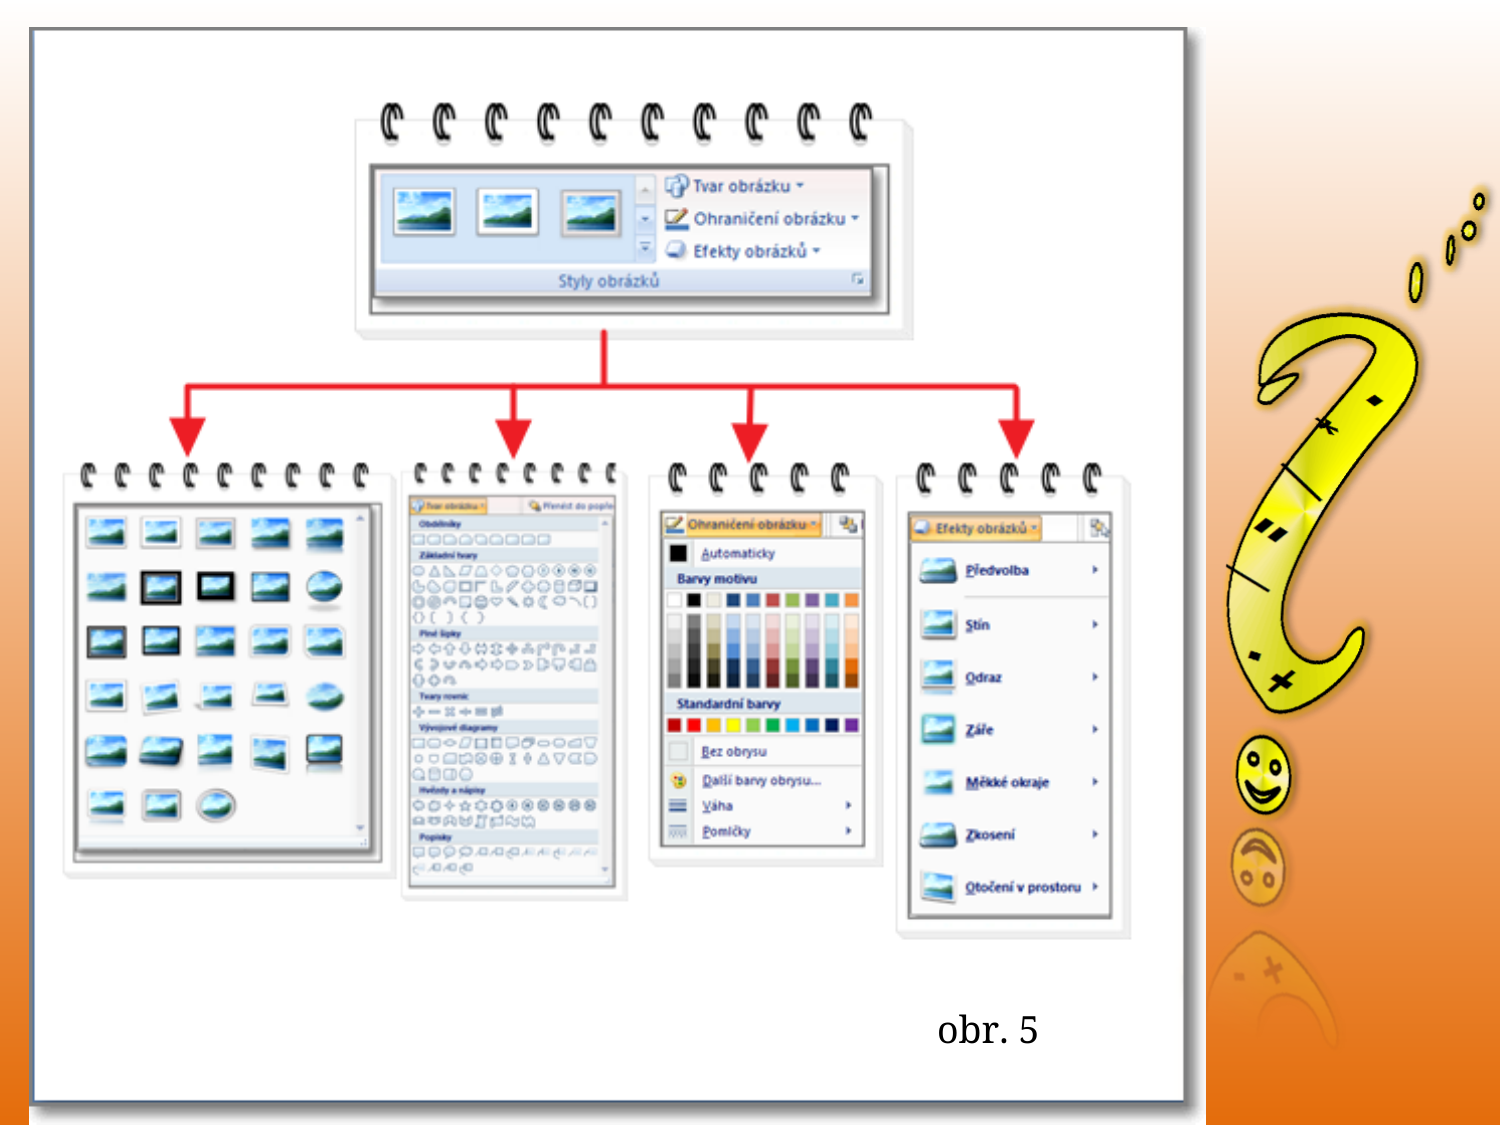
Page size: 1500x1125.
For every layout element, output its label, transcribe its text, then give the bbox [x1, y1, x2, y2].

picture [29, 27, 1500, 1125]
text_box obr. 5 [922, 997, 1077, 1059]
